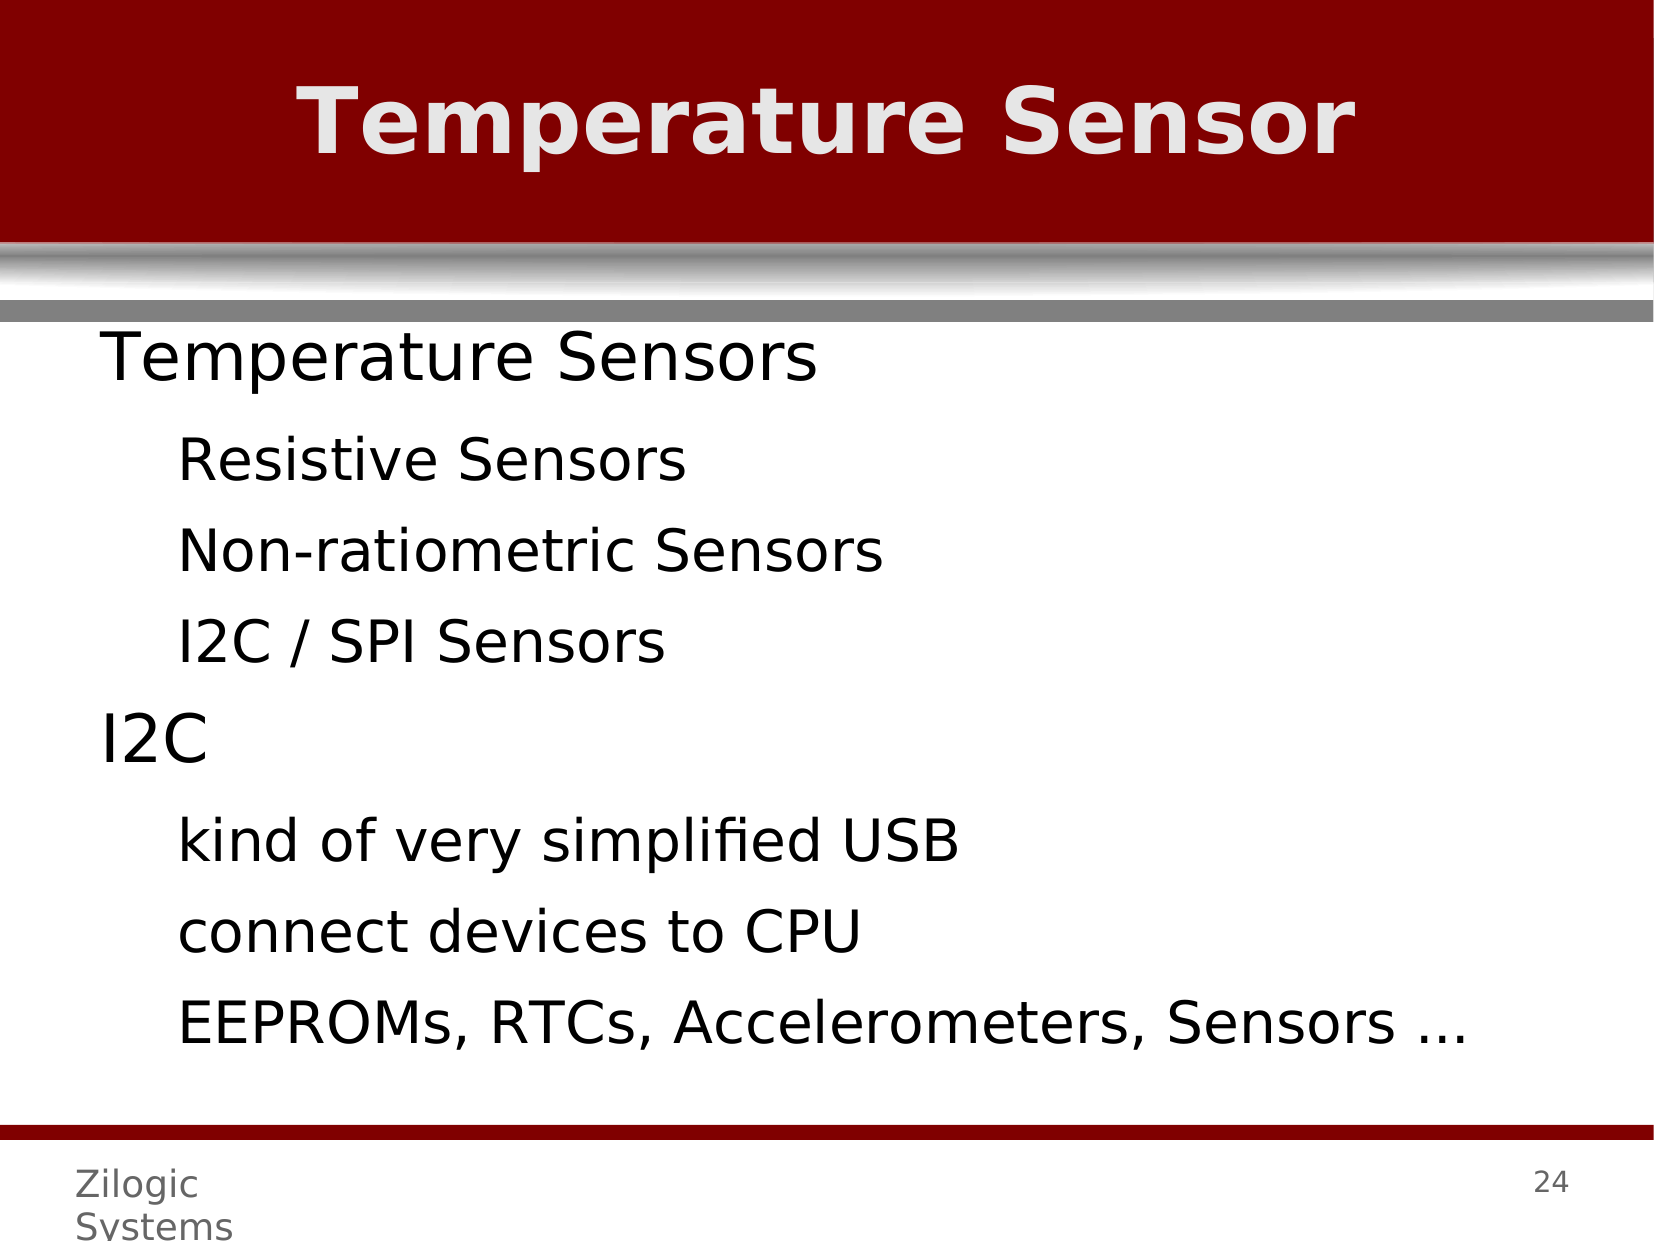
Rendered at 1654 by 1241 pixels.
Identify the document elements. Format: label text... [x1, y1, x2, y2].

list Temperature Sensors Resistive Sensors Non-ratiometric Sensors I2C / SPI Sensors I2C kind of very simplified USB connect devices to CPU EEPROMs, RTCs, Accelerometers, Sensors ... [82, 318, 1571, 1109]
title Temperature Sensor [82, 18, 1571, 226]
